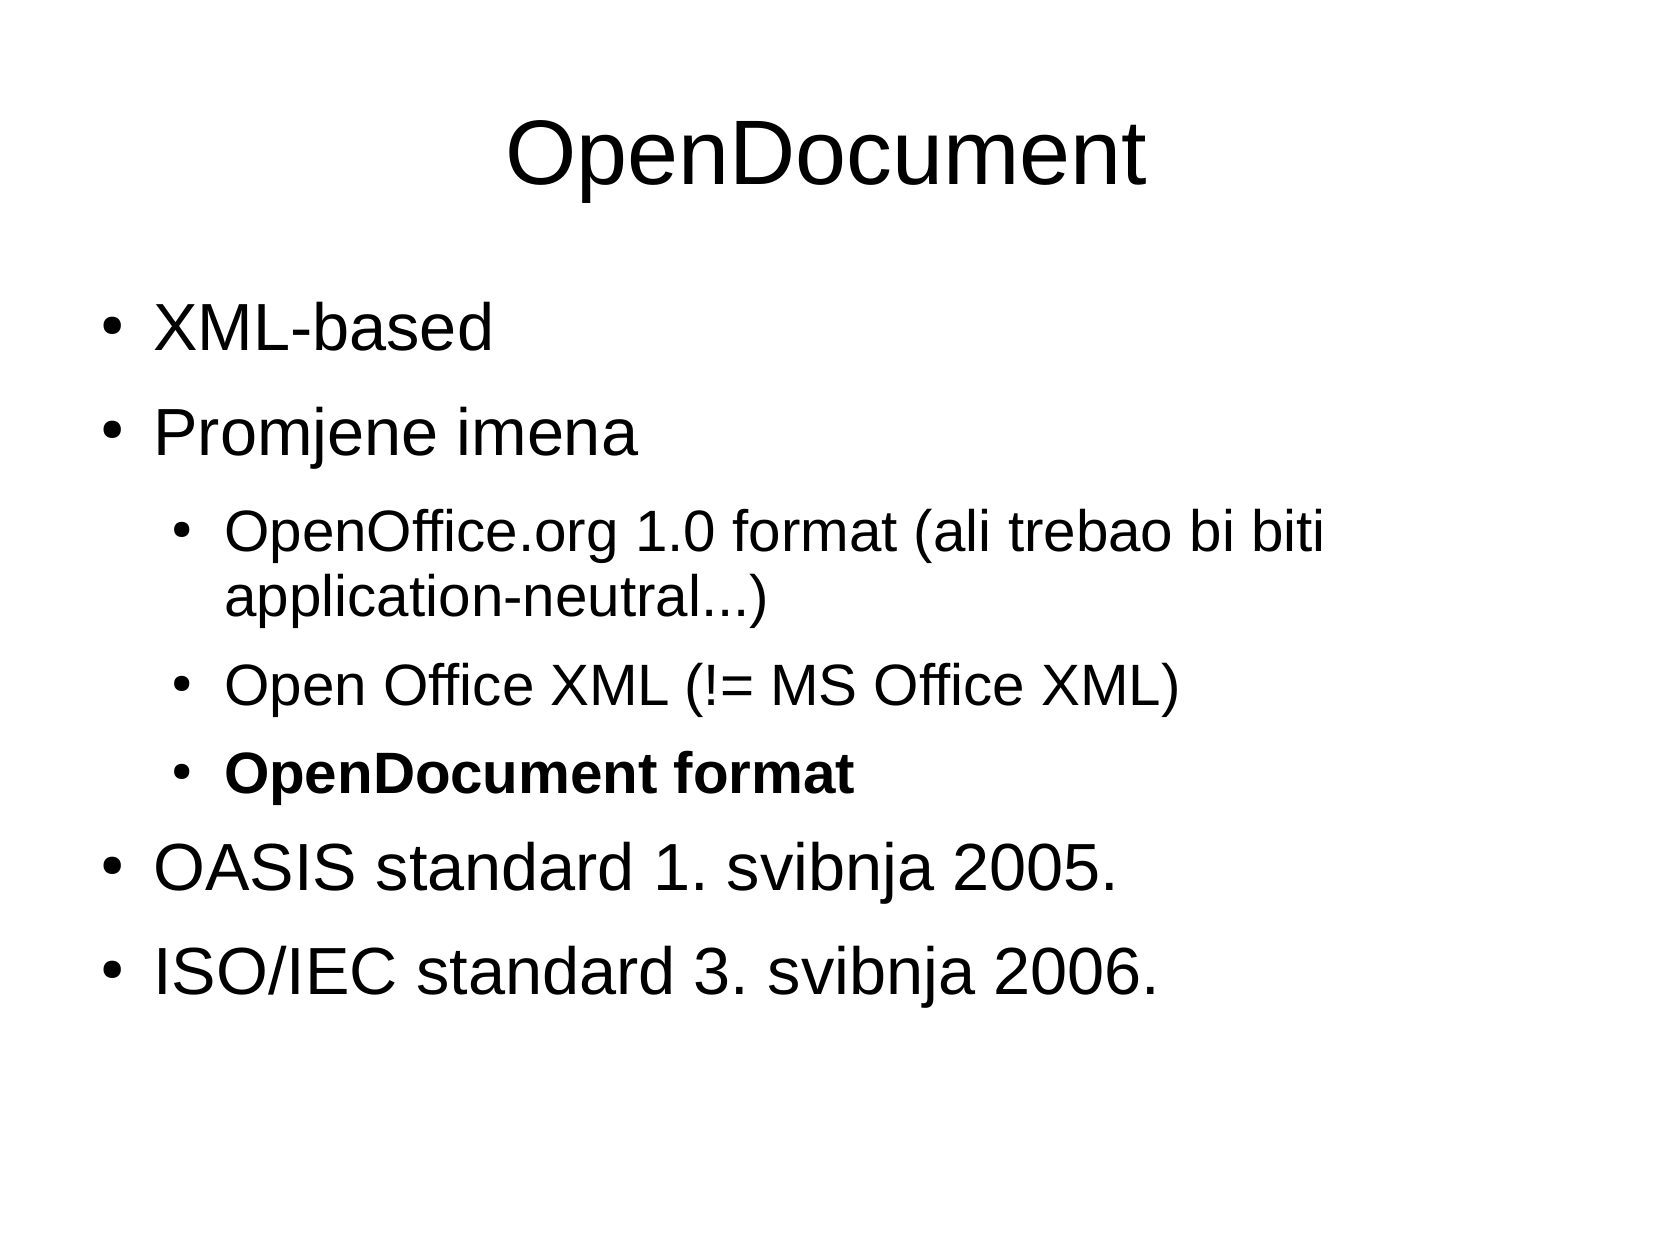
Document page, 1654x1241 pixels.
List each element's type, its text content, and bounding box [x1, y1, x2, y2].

list XML-based Promjene imena OpenOffice.org 1.0 format (ali trebao bi biti application-neutral...) Open Office XML (!= MS Office XML) OpenDocument format OASIS standard 1. svibnja 2005. ISO/IEC standard 3. svibnja 2006. [82, 290, 1571, 1109]
title OpenDocument [82, 49, 1571, 257]
